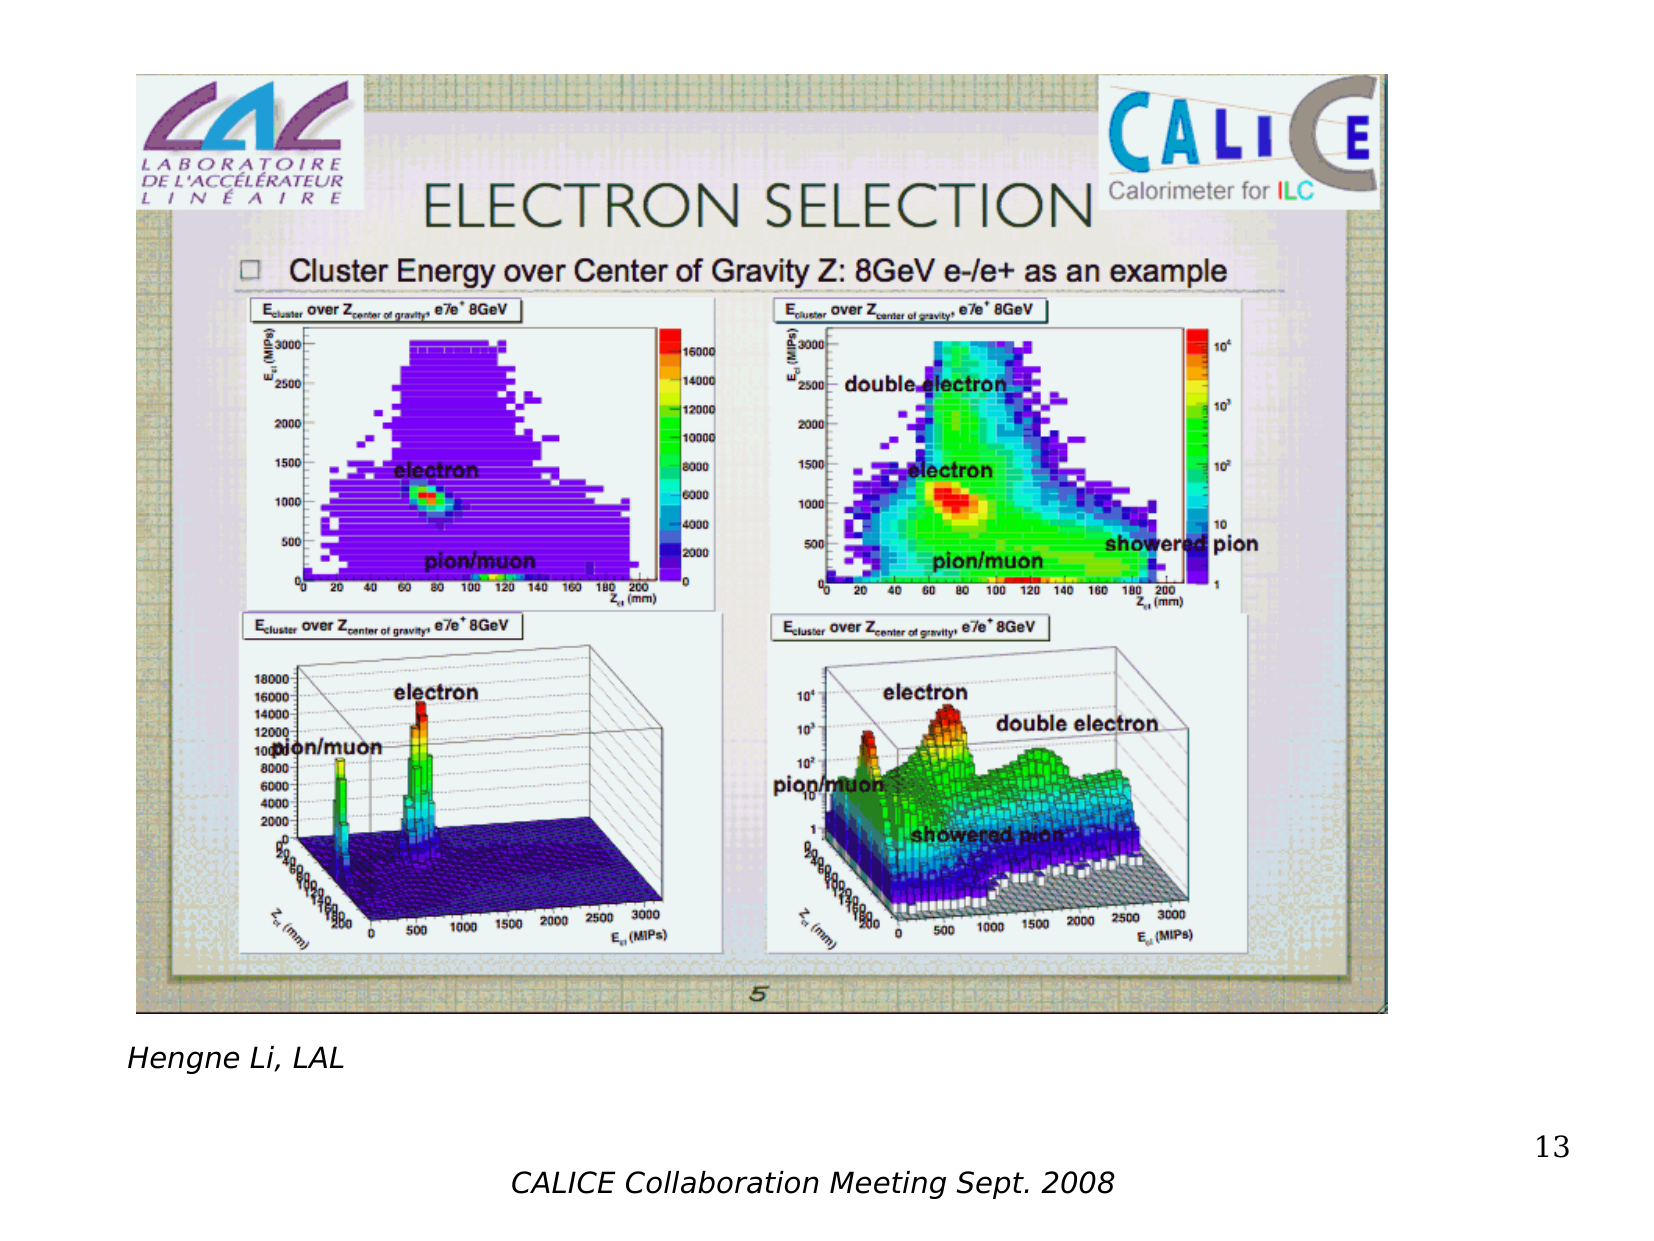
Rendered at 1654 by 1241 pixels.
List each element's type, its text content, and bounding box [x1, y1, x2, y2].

text_box Hengne Li, LAL [112, 1034, 360, 1084]
picture [136, 74, 1388, 1014]
